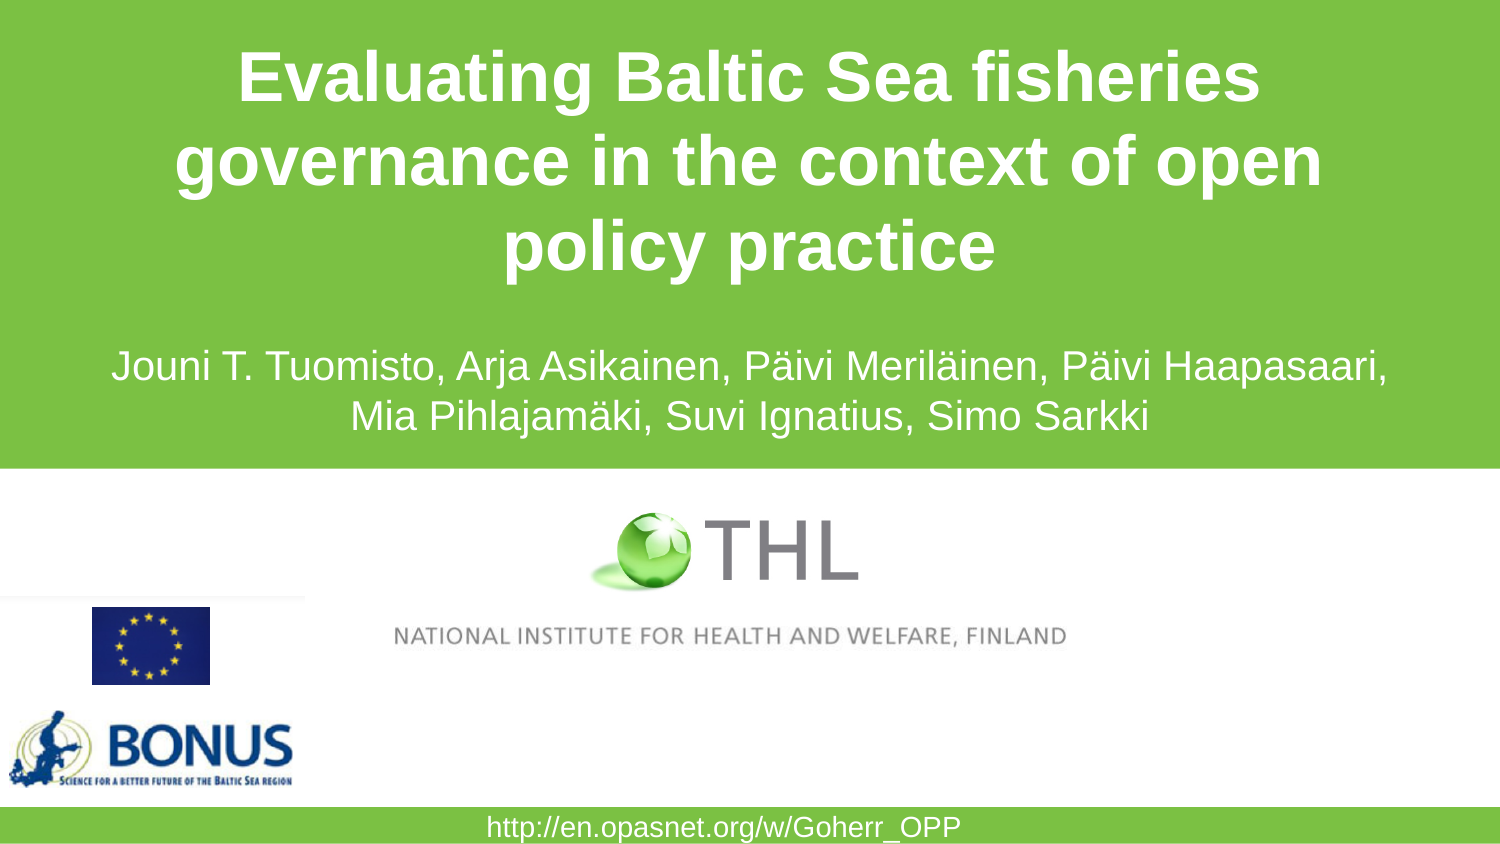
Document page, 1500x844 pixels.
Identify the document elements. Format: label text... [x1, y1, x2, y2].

picture [362, 618, 1112, 656]
picture [0, 596, 305, 799]
title Evaluating Baltic Sea fisheries governance in the context of open policy practice [76, 140, 1424, 300]
picture [562, 483, 887, 617]
subtitle Jouni T. Tuomisto, Arja Asikainen, Päivi Meriläinen, Päivi Haapasaari, Mia Pihlajamäki, Suvi Ignatius, Simo Sarkki [76, 323, 1424, 441]
